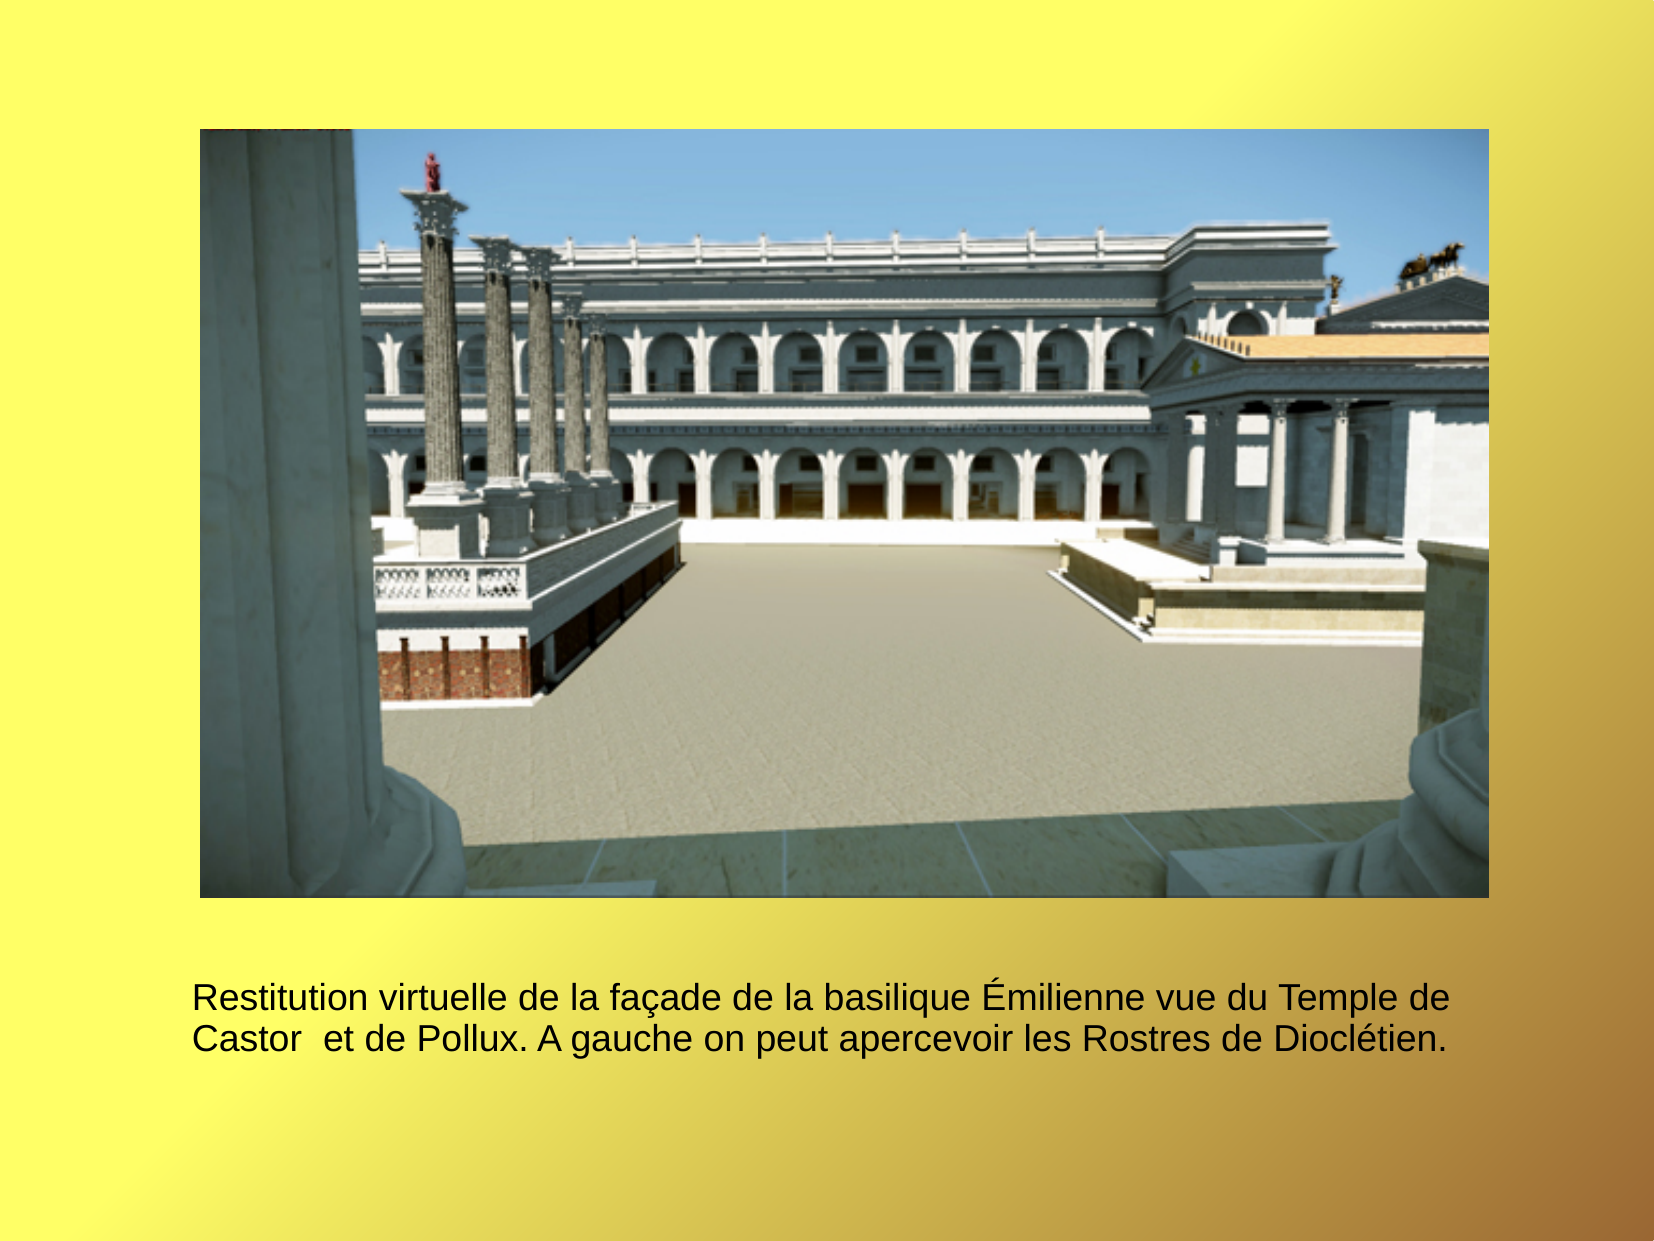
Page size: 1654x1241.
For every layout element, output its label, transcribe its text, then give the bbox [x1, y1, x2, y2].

picture [200, 129, 1489, 898]
text_box Restitution virtuelle de la façade de la basilique Émilienne vue du Temple de Castor et de Pollux. A gauche on peut apercevoir les Rostres de Dioclétien. [177, 968, 1548, 1068]
